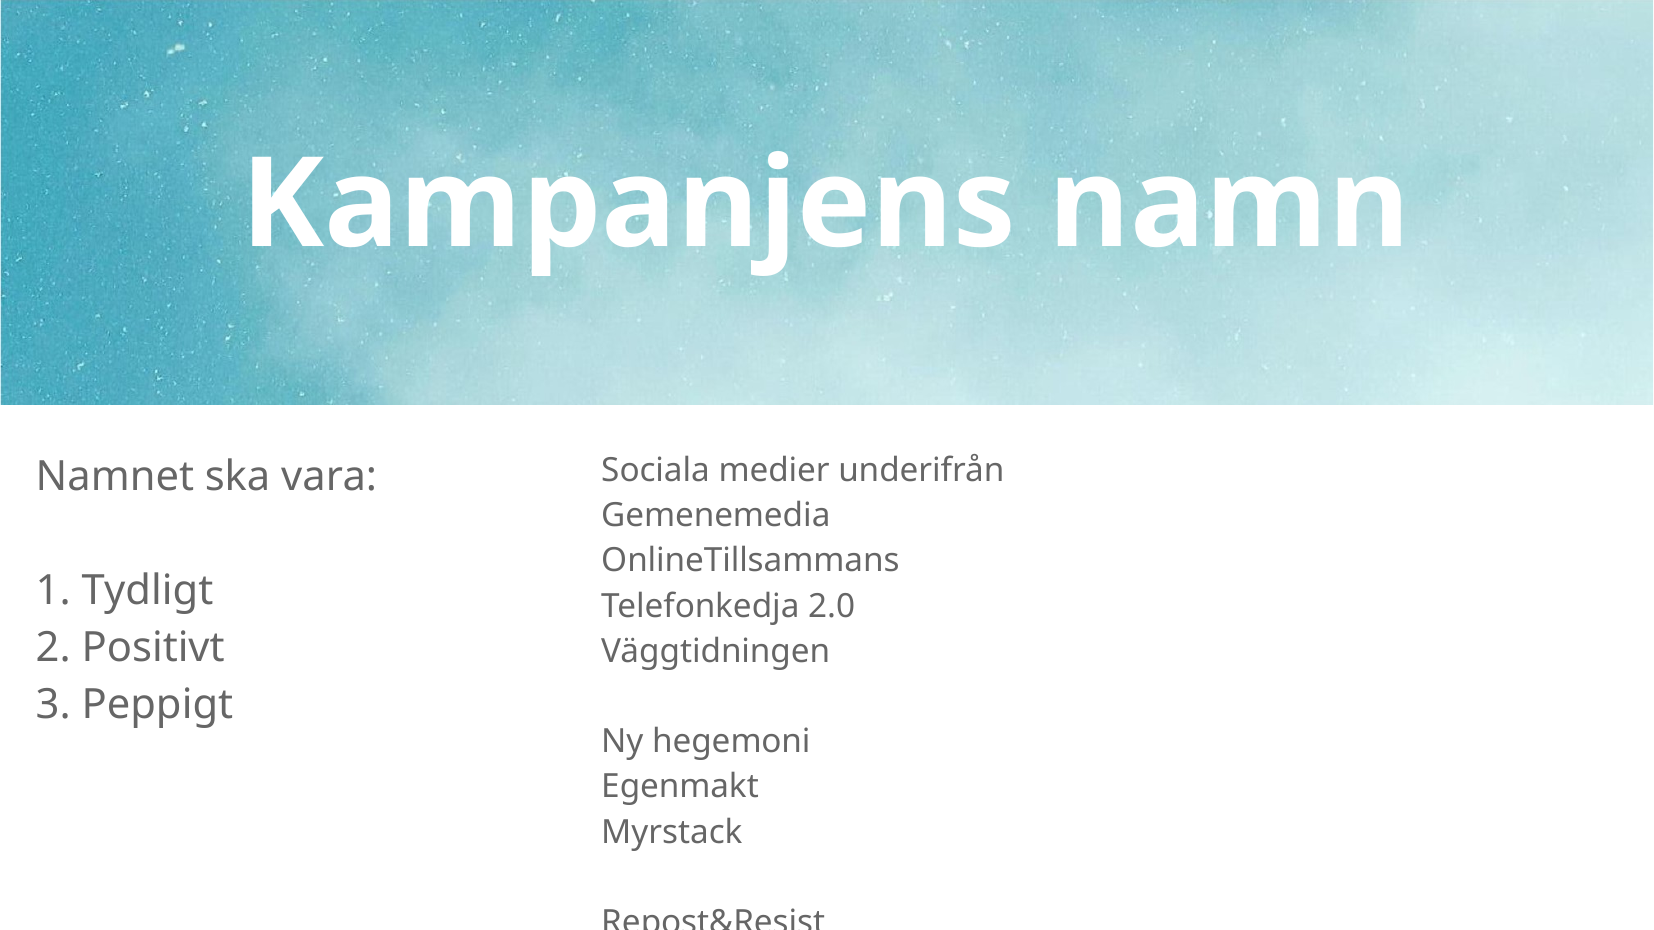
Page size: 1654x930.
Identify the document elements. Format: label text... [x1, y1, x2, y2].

picture [2, 1, 1653, 405]
title Kampanjens namn [99, 329, 1554, 373]
text_box Namnet ska vara: 1. Tydligt 2. Positivt 3. Peppigt [20, 696, 482, 762]
